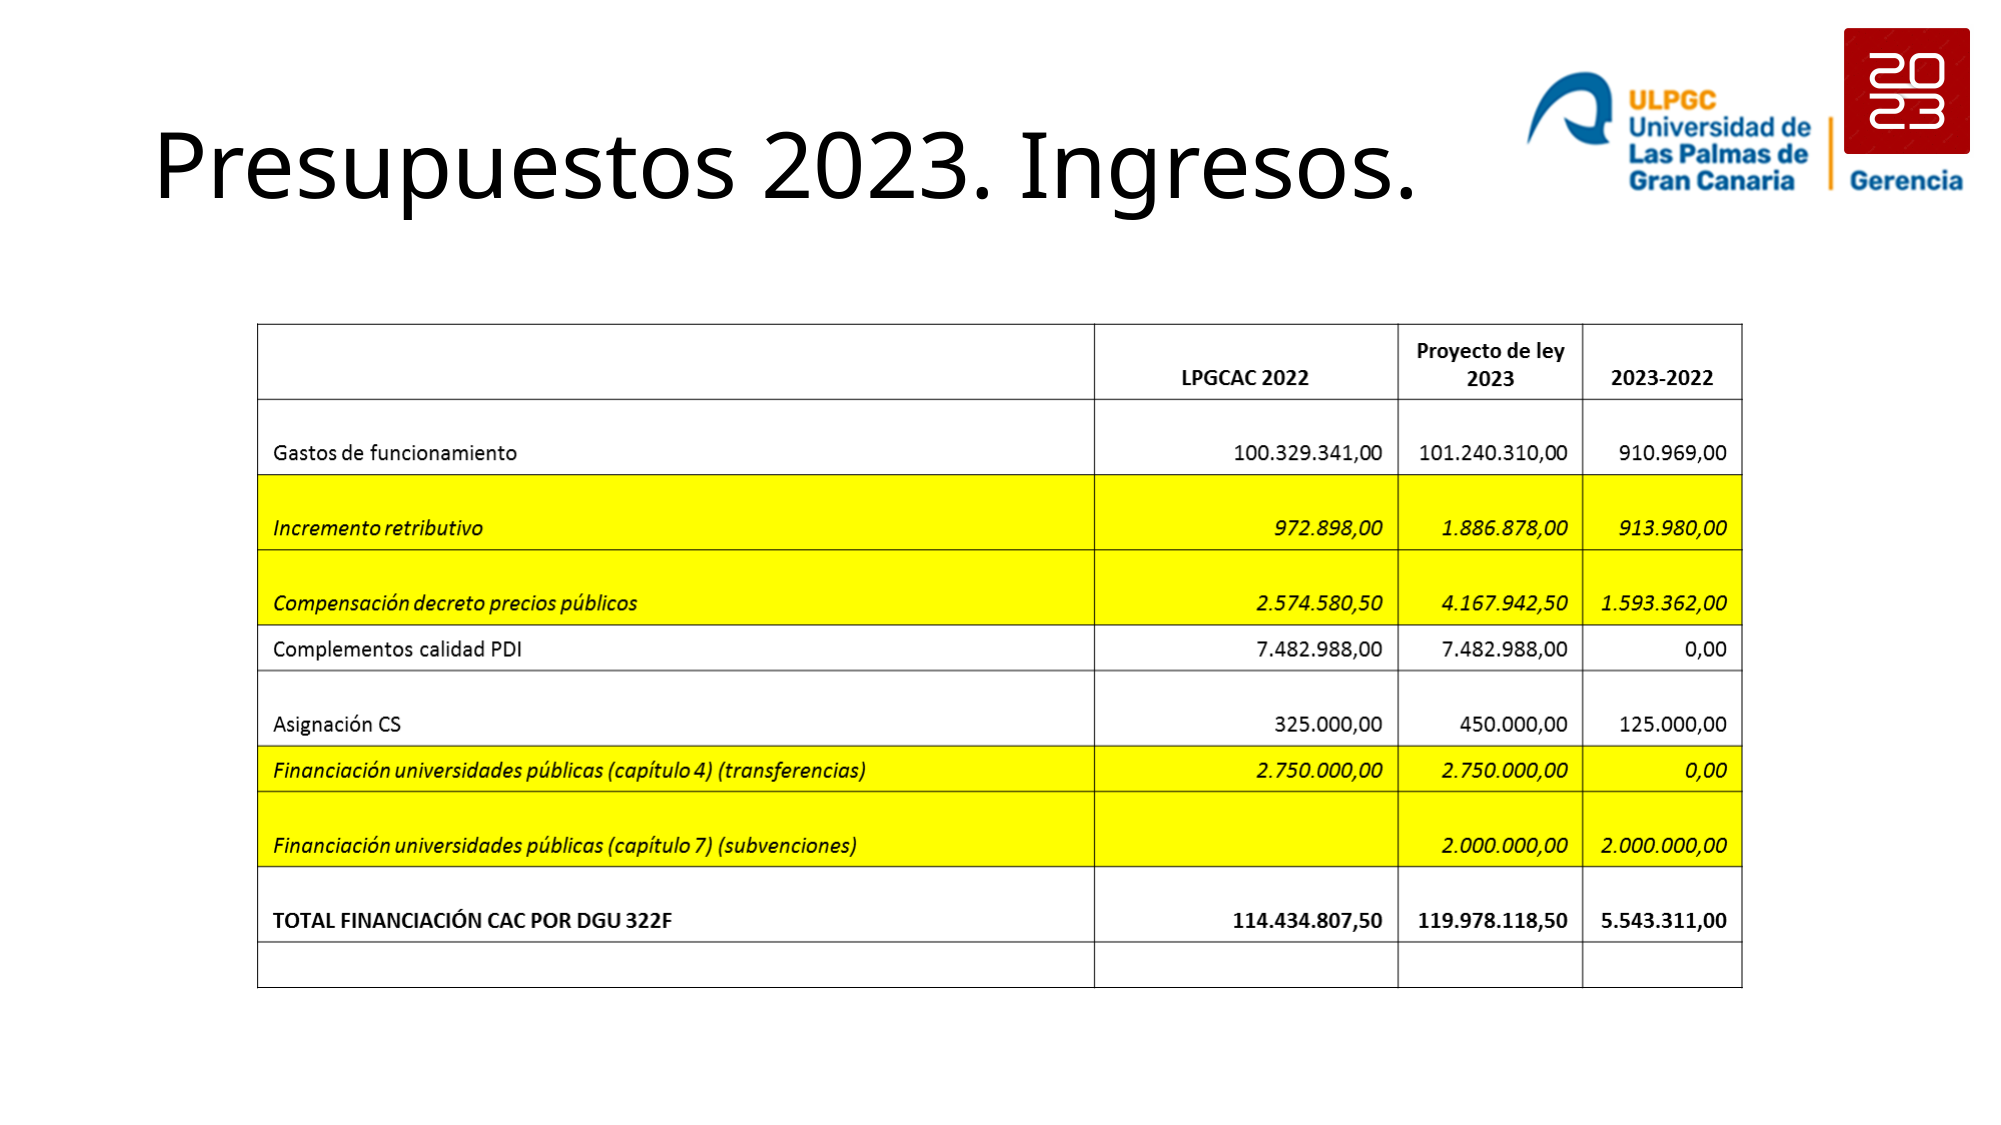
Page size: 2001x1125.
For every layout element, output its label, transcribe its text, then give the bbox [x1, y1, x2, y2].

picture [257, 323, 1743, 989]
picture [1493, 24, 2000, 232]
title Presupuestos 2023. Ingresos. [137, 59, 1863, 278]
